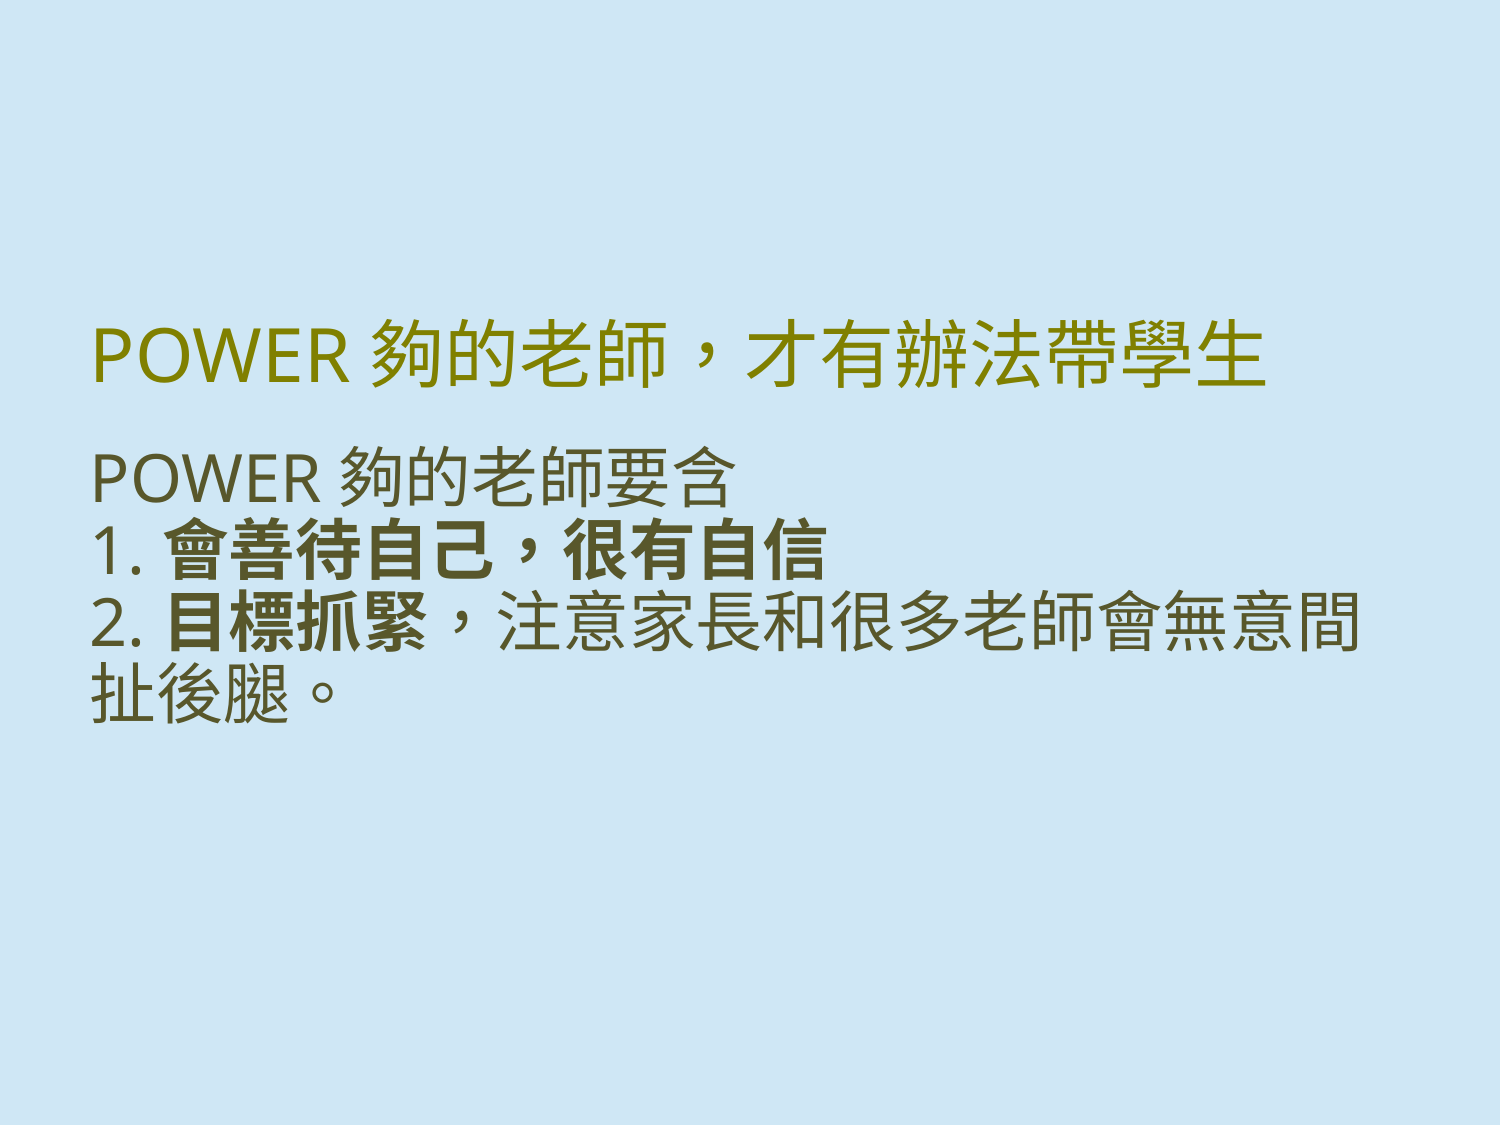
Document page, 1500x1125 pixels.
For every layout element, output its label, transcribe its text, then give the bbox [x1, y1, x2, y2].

title POWER夠的老師，才有辦法帶學生 [75, 299, 1438, 437]
list POWER夠的老師要含 1.會善待自己，很有自信 2.目標抓緊，注意家長和很多老師會無意間扯後腿。 [75, 437, 1438, 1000]
